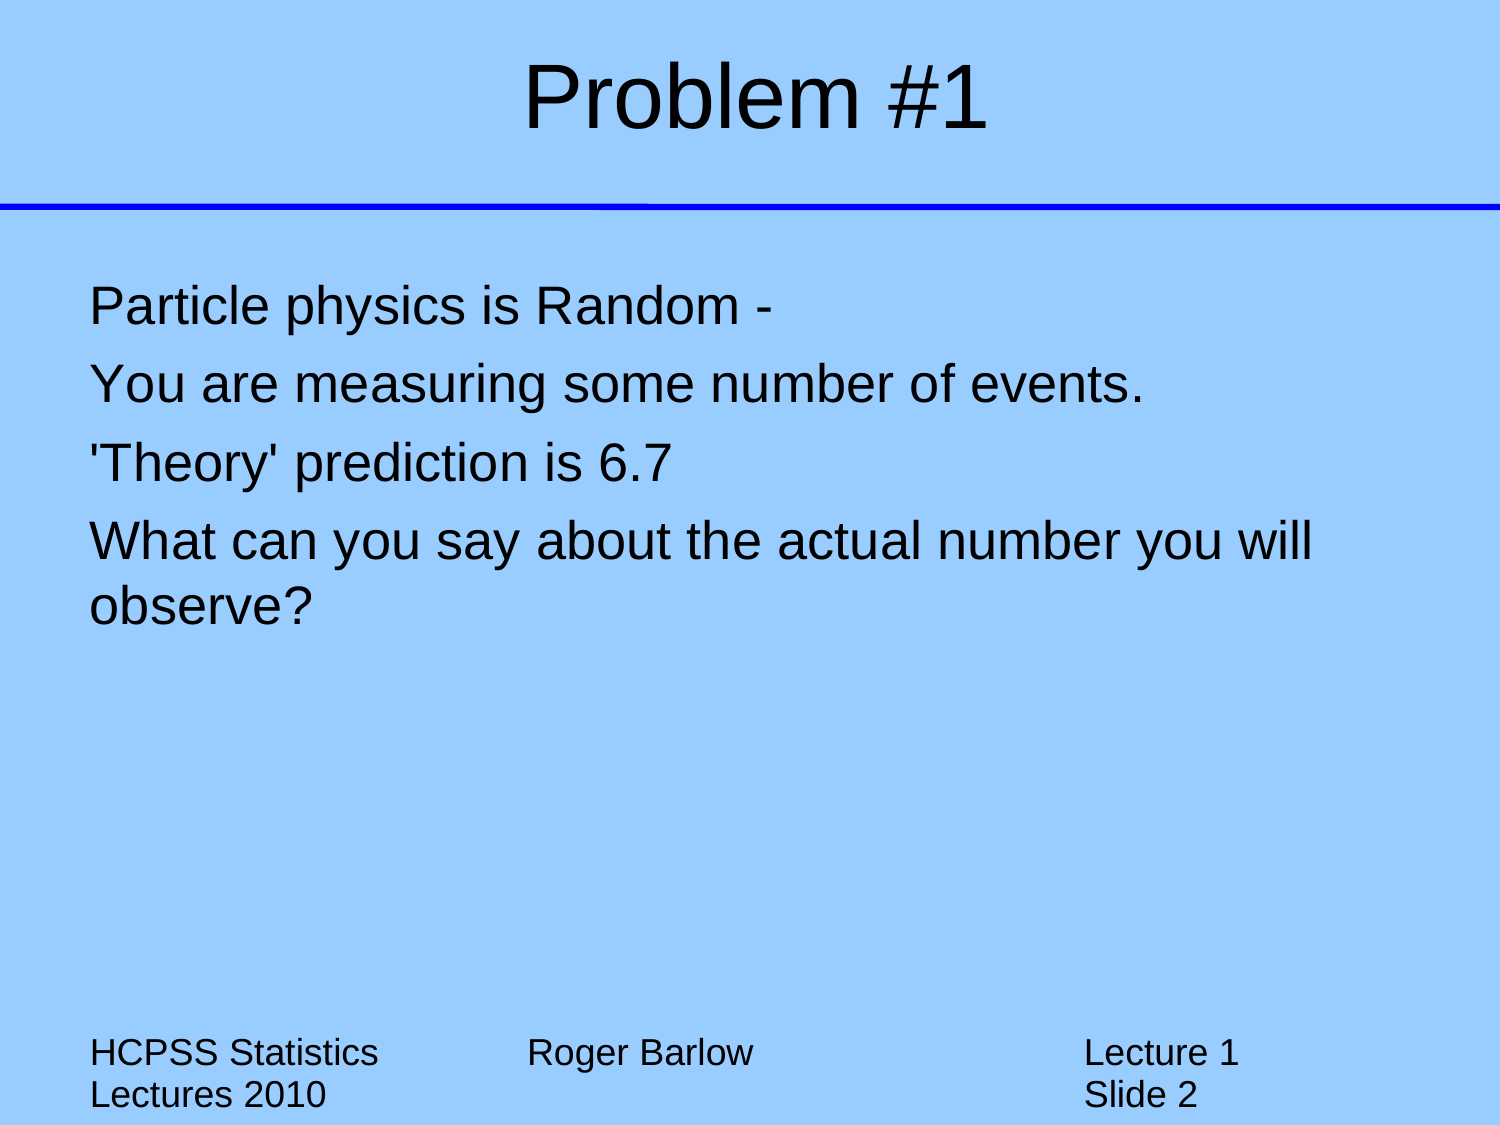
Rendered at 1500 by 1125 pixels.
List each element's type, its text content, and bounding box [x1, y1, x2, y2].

text_box Particle physics is Random - You are measuring some number of events. 'Theory' prediction is 6.7 What can you say about the actual number you will observe? [75, 262, 1426, 1006]
title Problem #1 [88, 29, 1425, 219]
